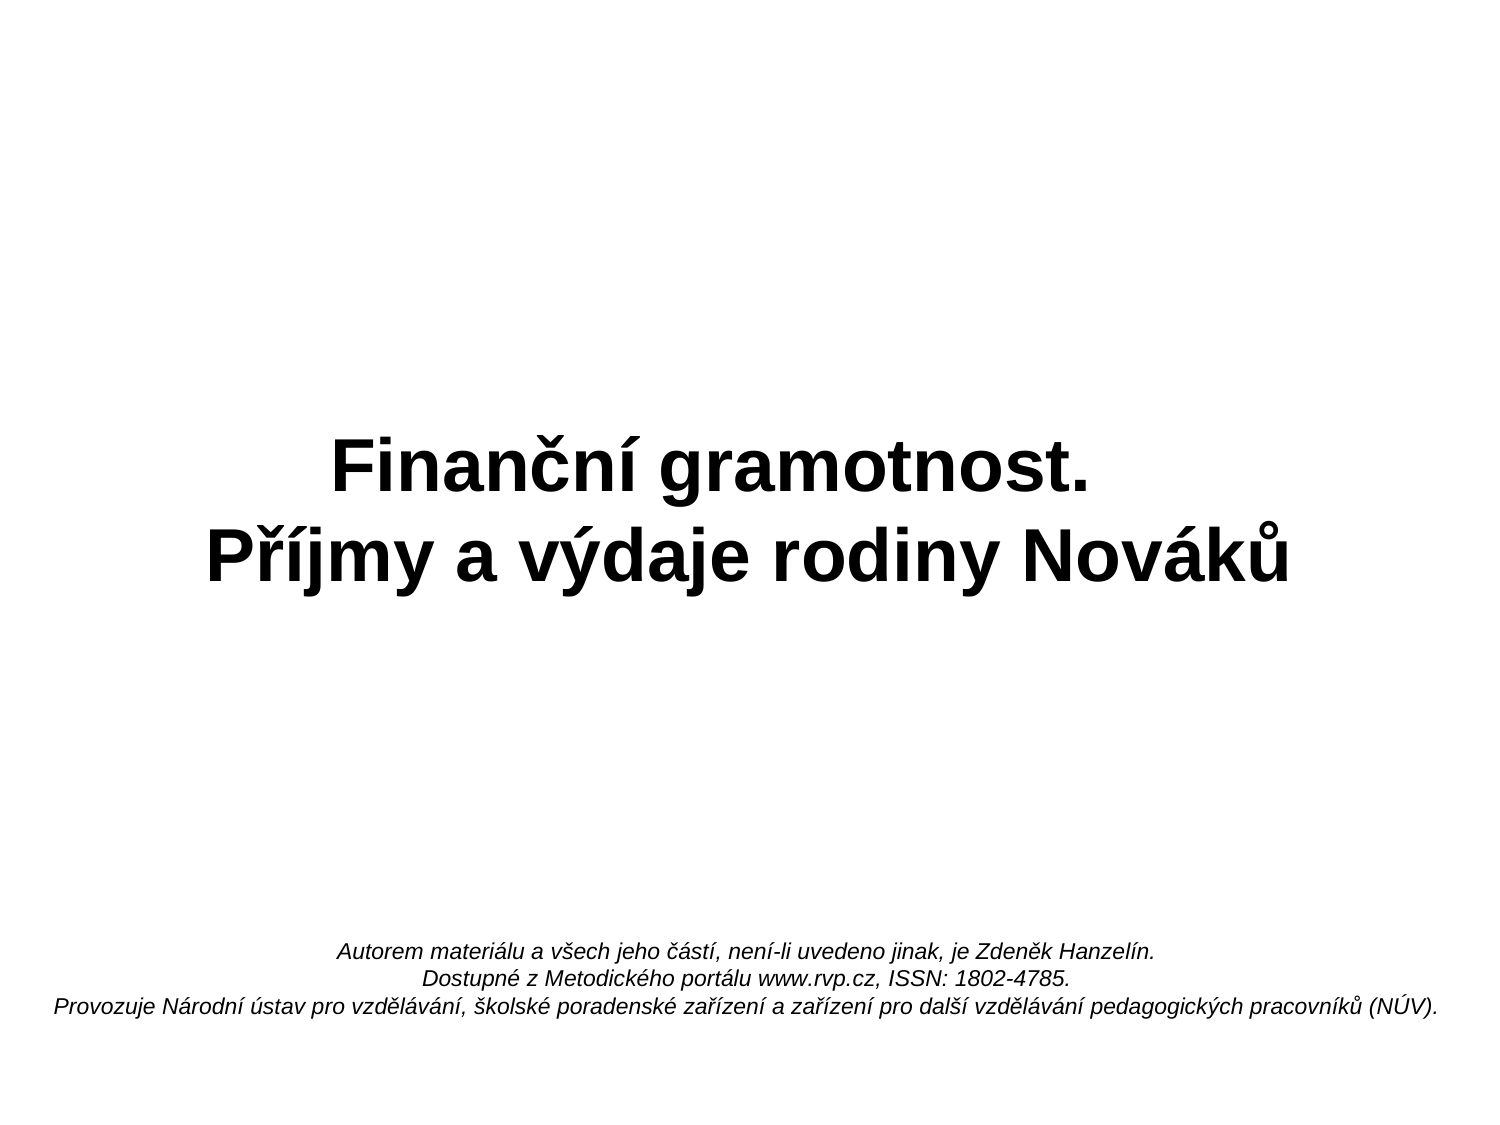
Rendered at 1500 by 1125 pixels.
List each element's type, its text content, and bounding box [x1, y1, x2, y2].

text_box Autorem materiálu a všech jeho částí, není-li uvedeno jinak, je Zdeněk Hanzelín. Dostupné z Metodického portálu www.rvp.cz, ISSN: 1802-4785. Provozuje Národní ústav pro vzdělávání, školské poradenské zařízení a zařízení pro další vzdělávání pedagogických pracovníků (NÚV). [0, 928, 1497, 1027]
text_box Finanční gramotnost. Příjmy a výdaje rodiny Nováků [128, 408, 1309, 605]
